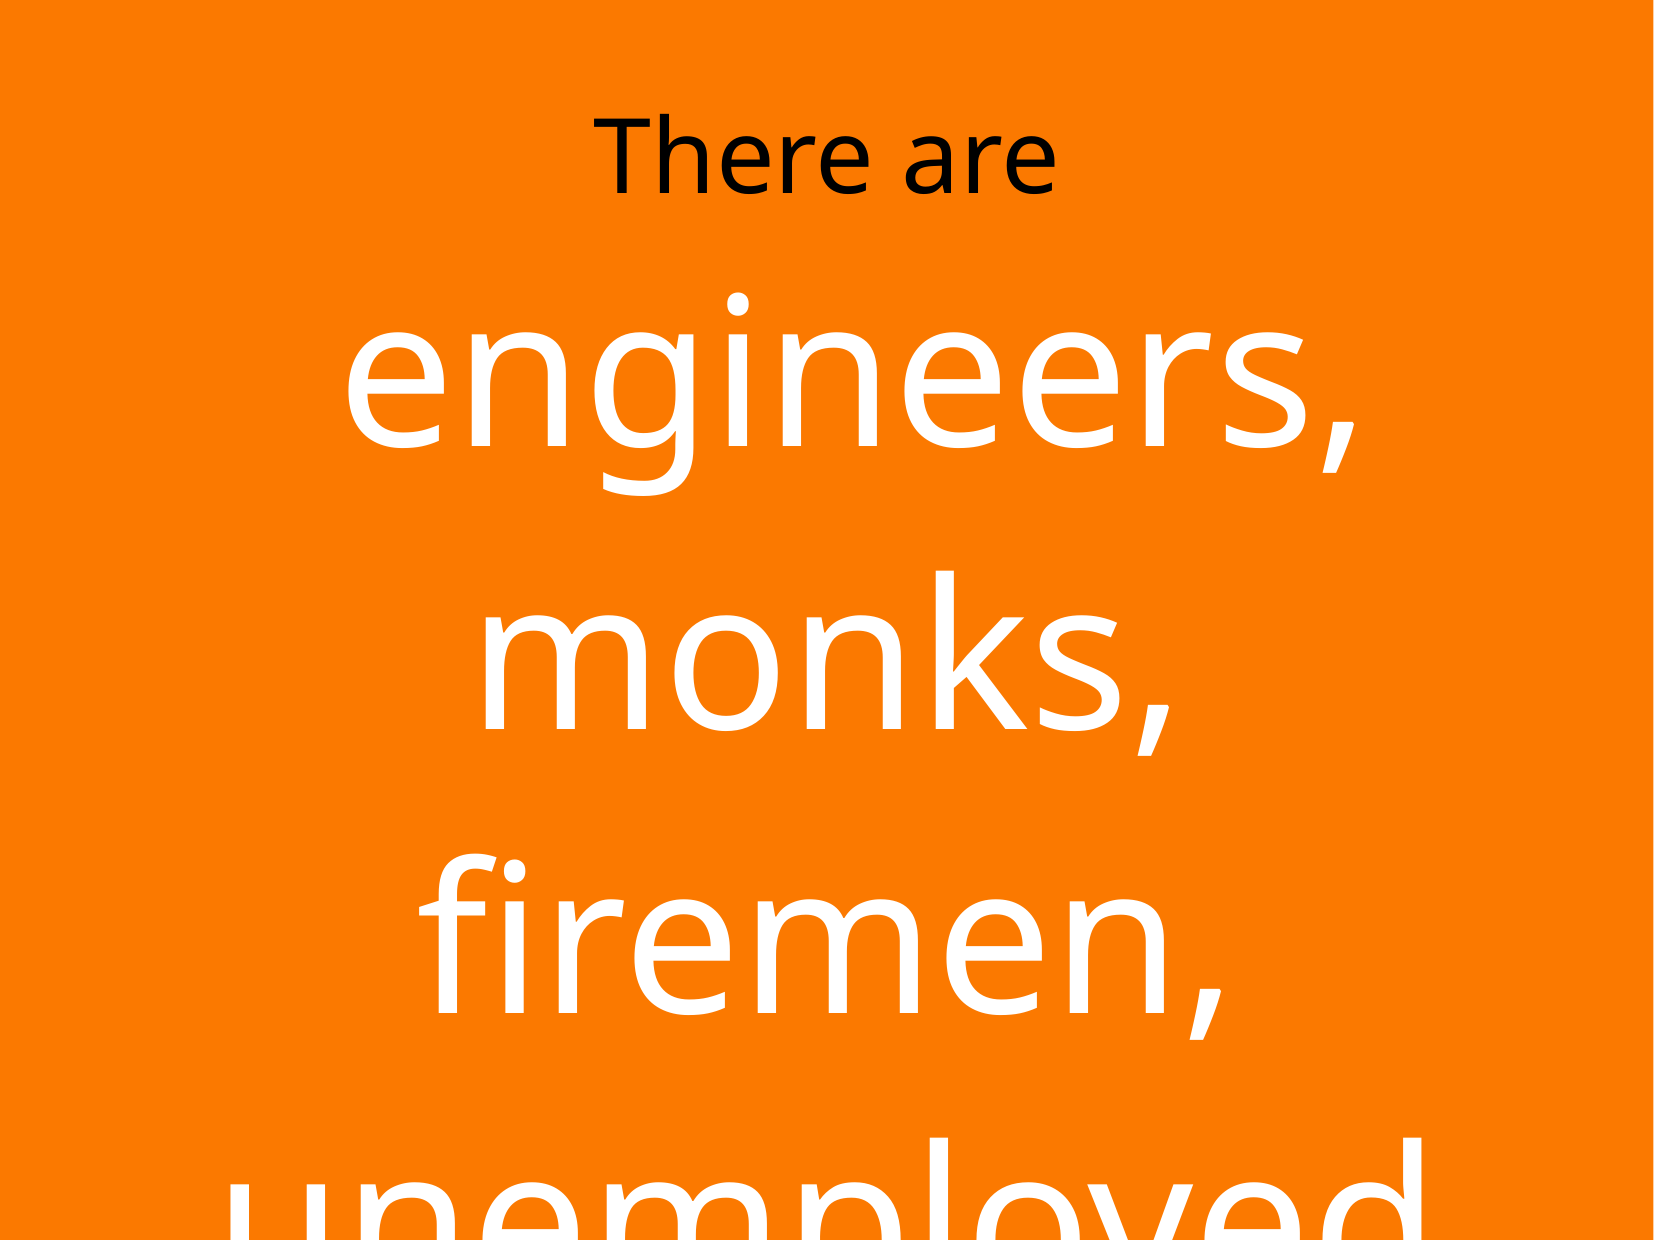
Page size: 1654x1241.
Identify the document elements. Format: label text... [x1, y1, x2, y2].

text_box There are engineers, monks, firemen, unemployed [0, 389, 1654, 1050]
